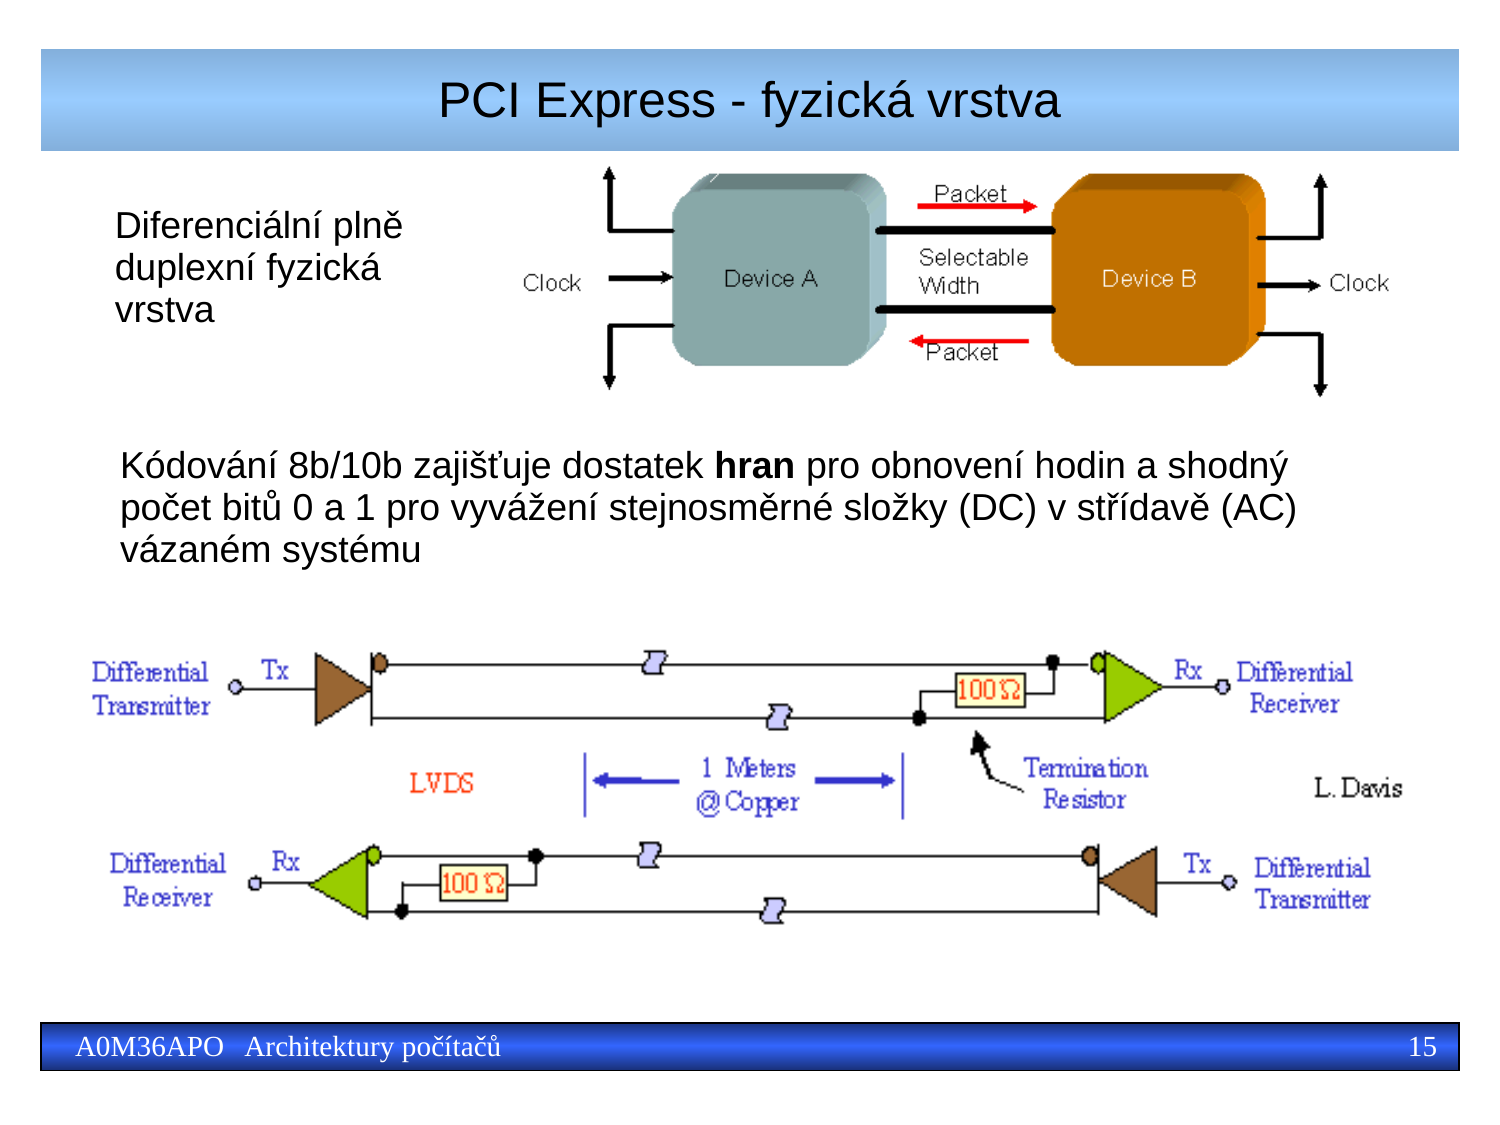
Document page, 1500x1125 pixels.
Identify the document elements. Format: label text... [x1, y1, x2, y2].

text_box Kódování 8b/10b zajišťuje dostatek hran pro obnovení hodin a shodný počet bitů 0 a 1 pro vyvážení stejnosměrné složky (DC) v střídavě (AC) vázaném systému [105, 437, 1375, 580]
title PCI Express - fyzická vrstva [41, 49, 1459, 151]
picture [513, 164, 1400, 400]
picture [71, 642, 1429, 938]
text_box Diferenciální plně duplexní fyzická vrstva [99, 196, 455, 372]
